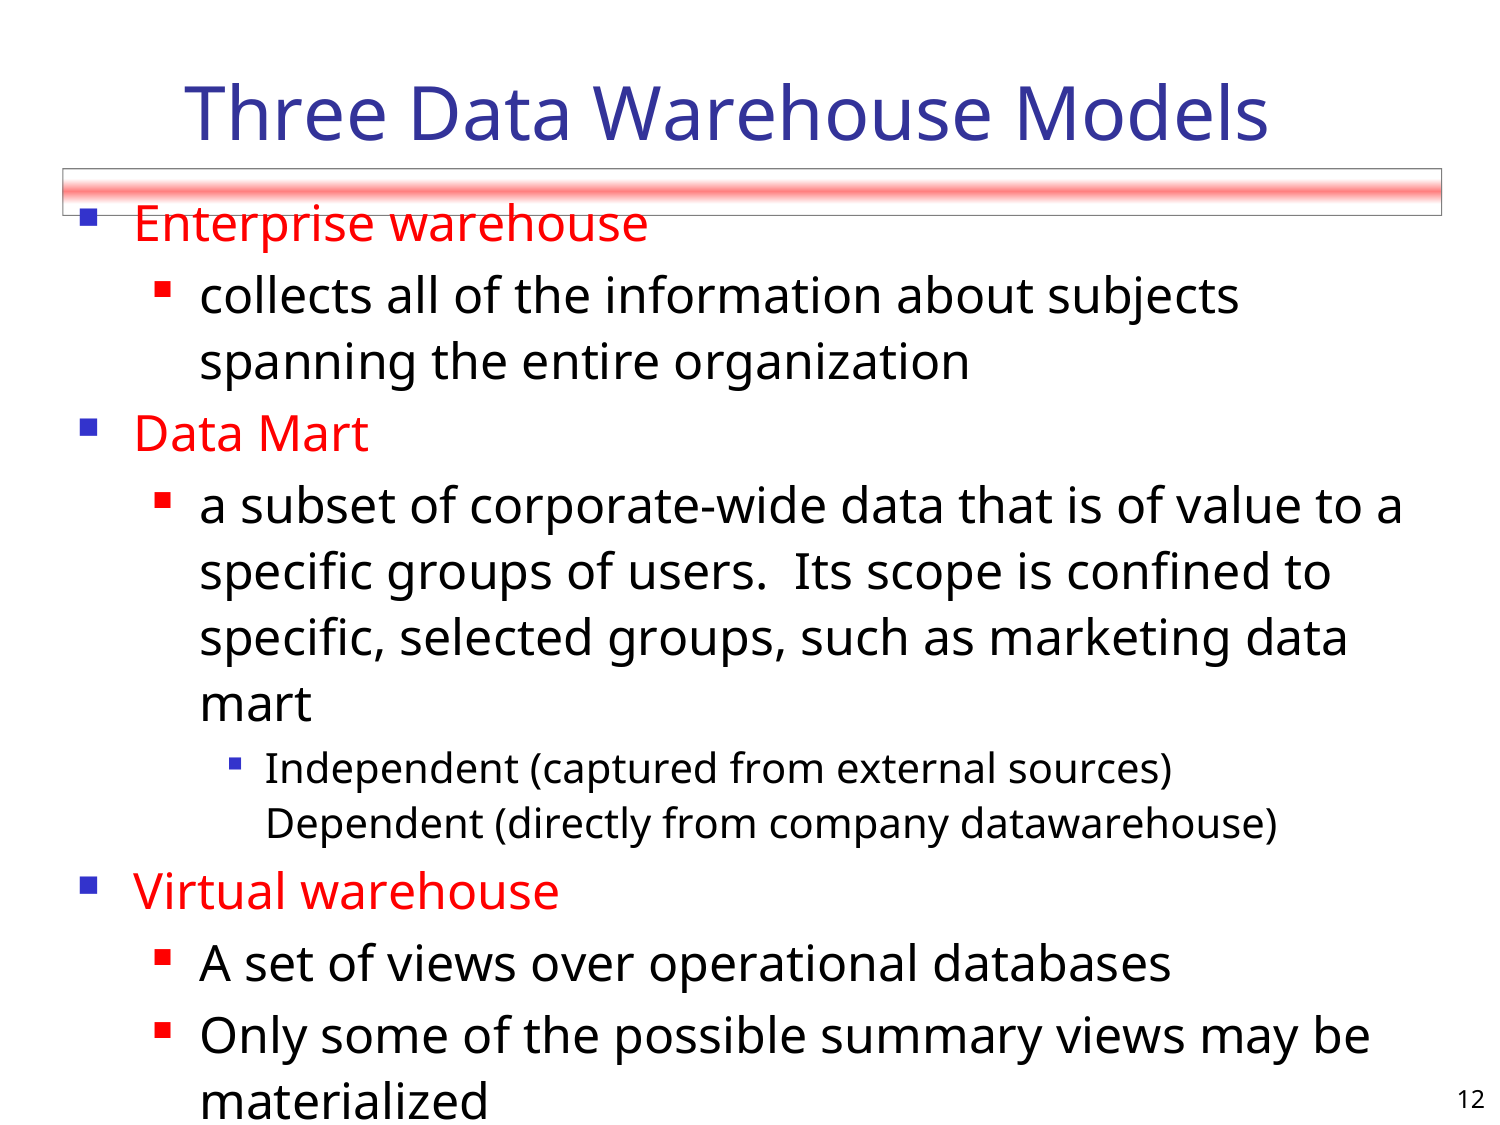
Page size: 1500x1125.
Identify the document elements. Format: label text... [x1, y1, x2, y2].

text_box <number> [1472, 1050, 1500, 1125]
title Three Data Warehouse Models [129, 57, 1327, 163]
list Enterprise warehouse collects all of the information about subjects spanning the entire organization Data Mart a subset of corporate-wide data that is of value to a specific groups of users. Its scope is confined to specific, selected groups, such as marketing data mart Independent (captured from external sources) Dependent (directly from company datawarehouse) Virtual warehouse A set of views over operational databases Only some of the possible summary views may be materialized [62, 177, 1472, 1125]
